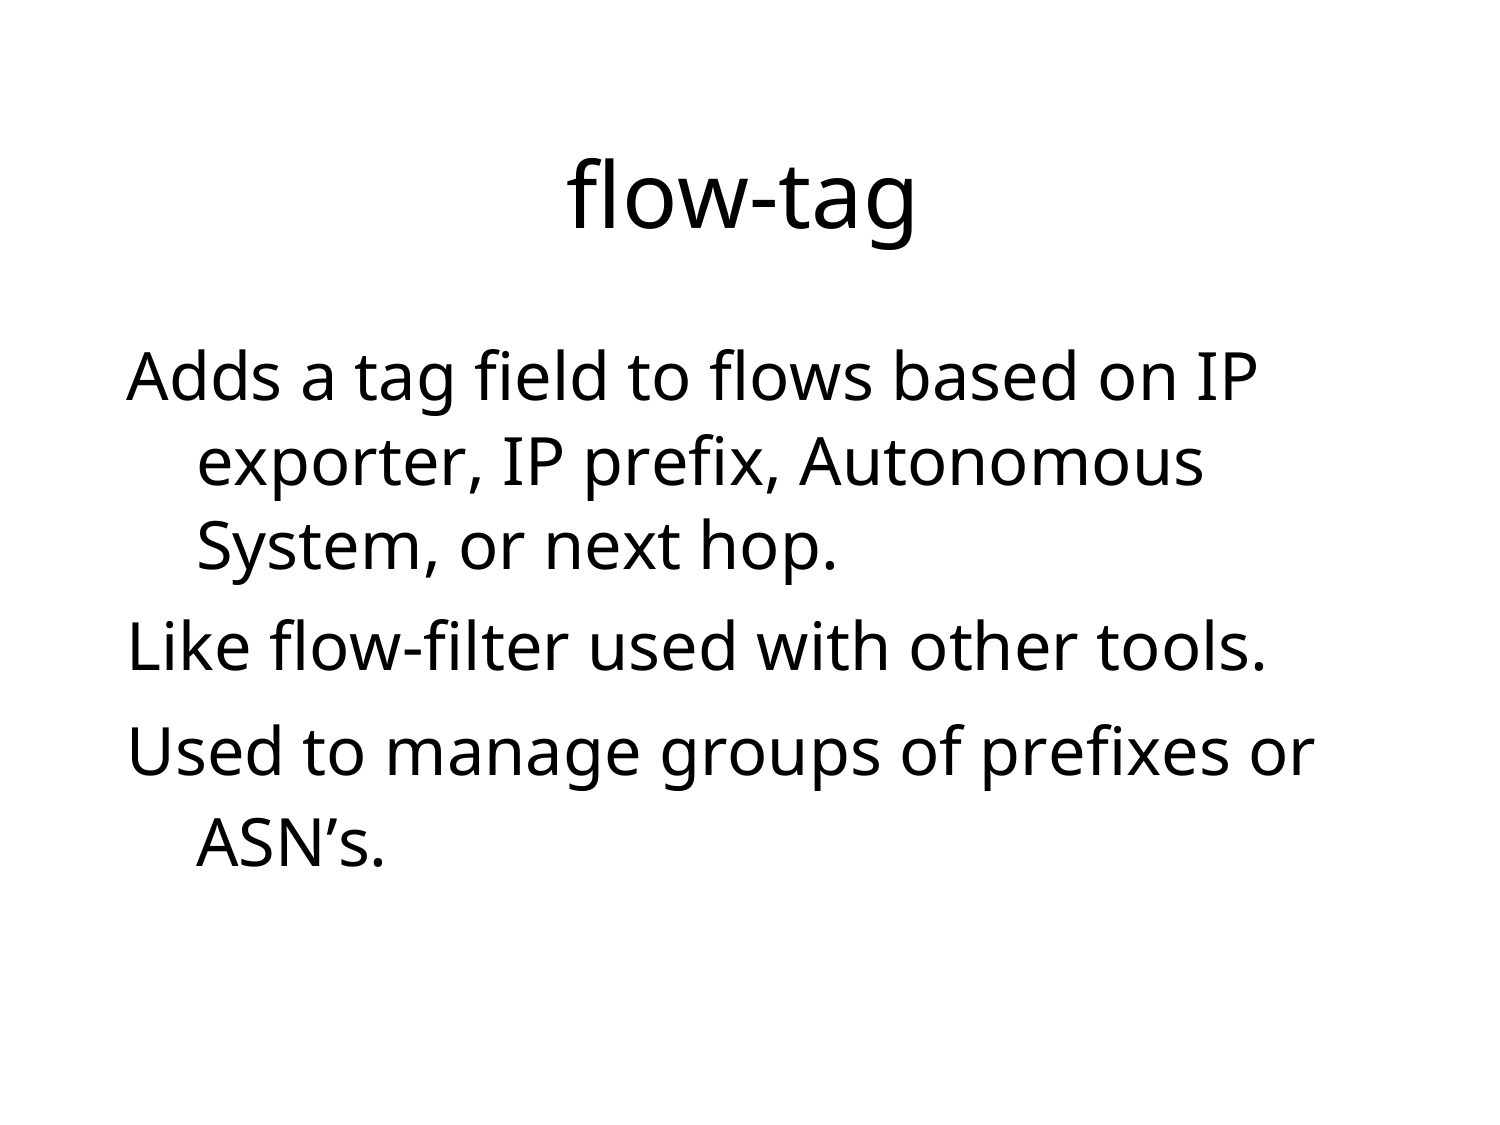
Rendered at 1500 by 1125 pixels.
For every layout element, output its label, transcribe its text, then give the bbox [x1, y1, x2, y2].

title flow-tag [112, 62, 1388, 324]
list Adds a tag field to flows based on IP exporter, IP prefix, Autonomous System, or next hop. Like flow-filter used with other tools. Used to manage groups of prefixes or ASN’s. [112, 324, 1388, 1125]
